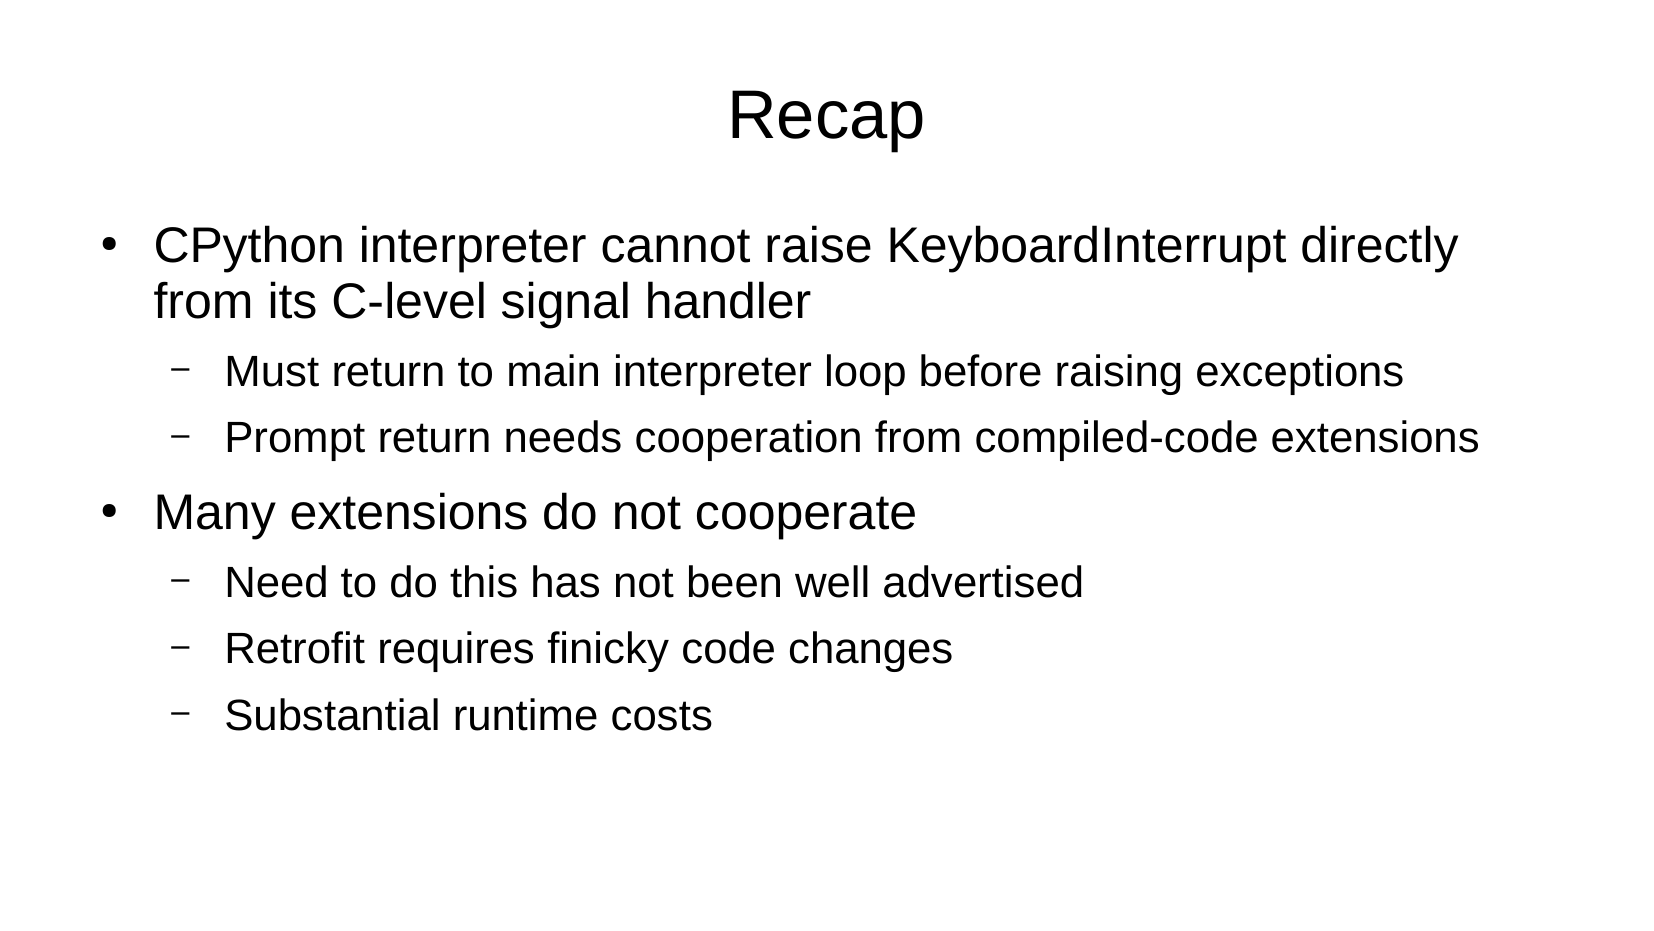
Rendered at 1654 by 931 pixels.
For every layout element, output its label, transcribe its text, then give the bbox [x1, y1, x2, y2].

list CPython interpreter cannot raise KeyboardInterrupt directly from its C-level signal handler Must return to main interpreter loop before raising exceptions Prompt return needs cooperation from compiled-code extensions Many extensions do not cooperate Need to do this has not been well advertised Retrofit requires finicky code changes Substantial runtime costs [82, 217, 1571, 899]
title Recap [82, 37, 1571, 193]
